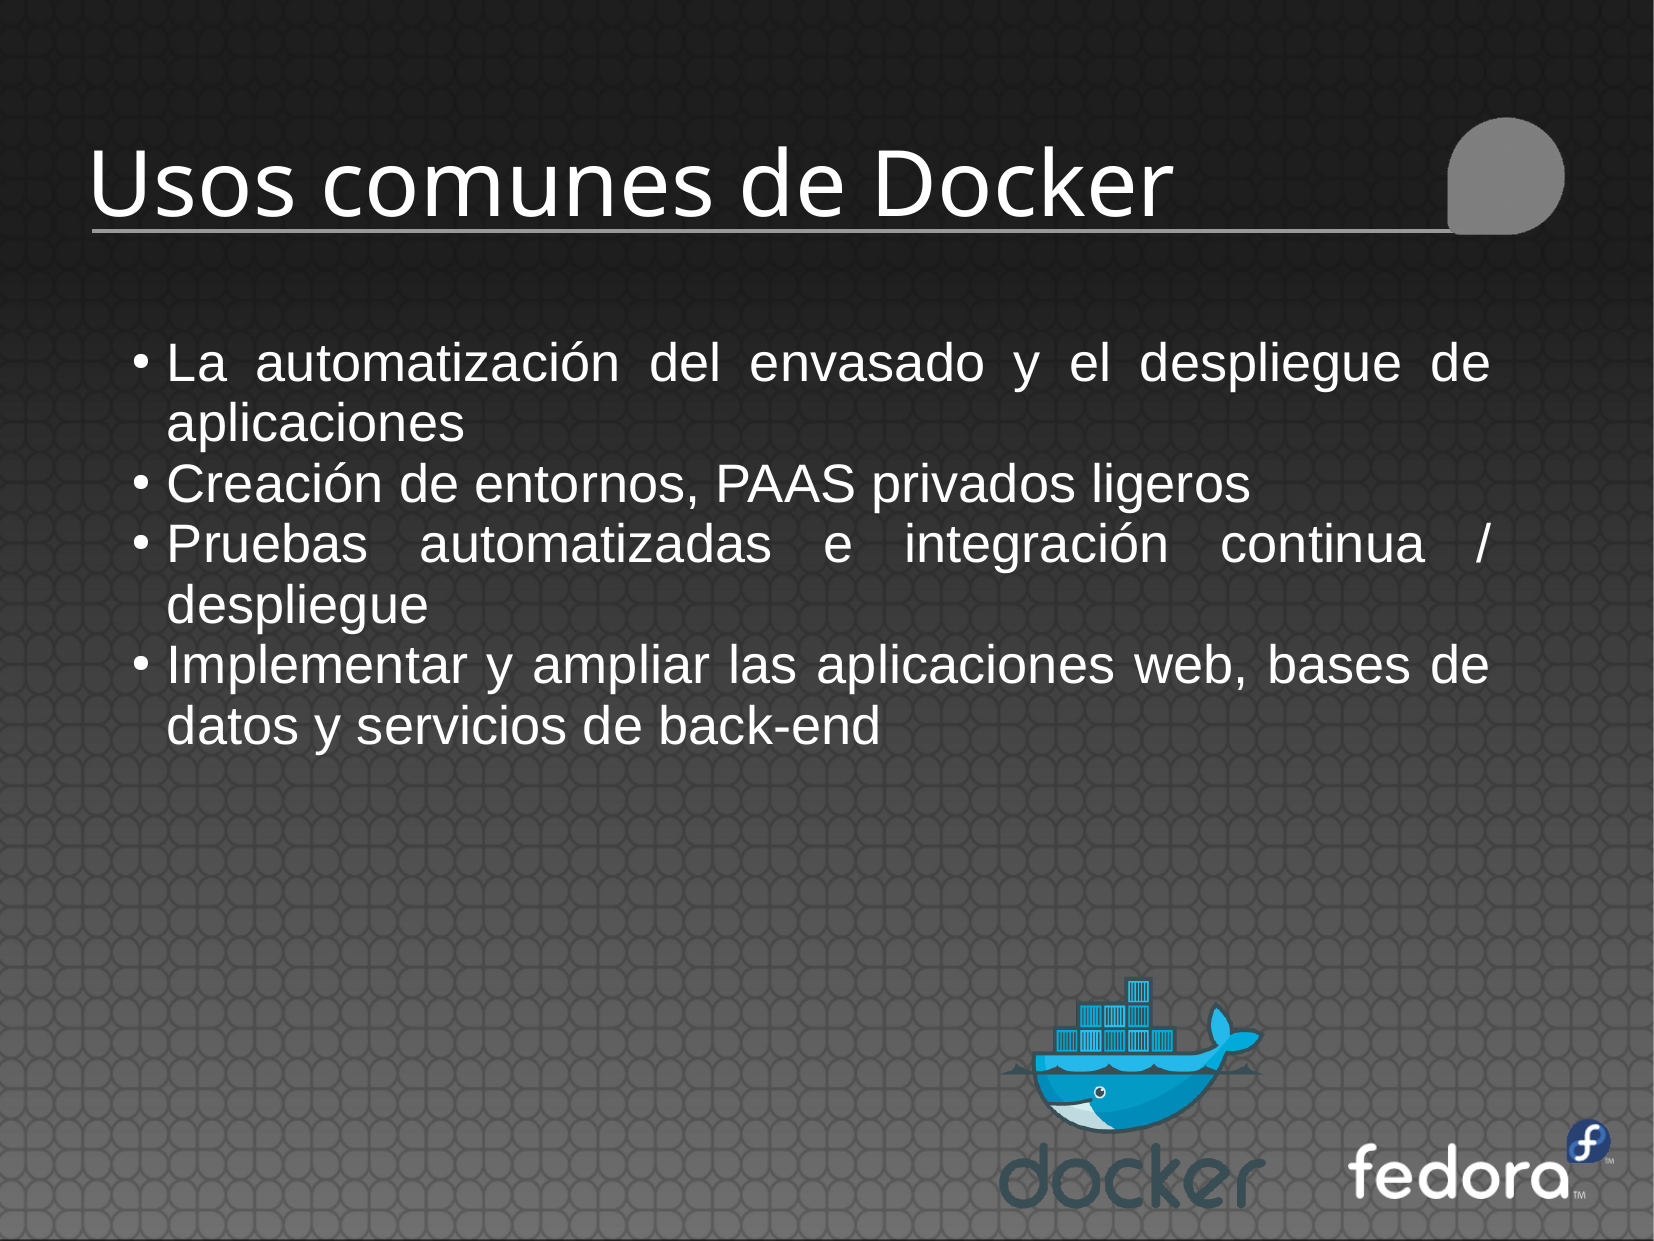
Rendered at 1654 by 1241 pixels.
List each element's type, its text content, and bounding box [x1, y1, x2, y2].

title Usos comunes de Docker [86, 112, 1576, 249]
picture [0, 0, 1654, 1241]
text_box La automatización del envasado y el despliegue de aplicaciones Creación de entornos, PAAS privados ligeros Pruebas automatizadas e integración continua / despliegue Implementar y ampliar las aplicaciones web, bases de datos y servicios de back-end [116, 324, 1508, 781]
